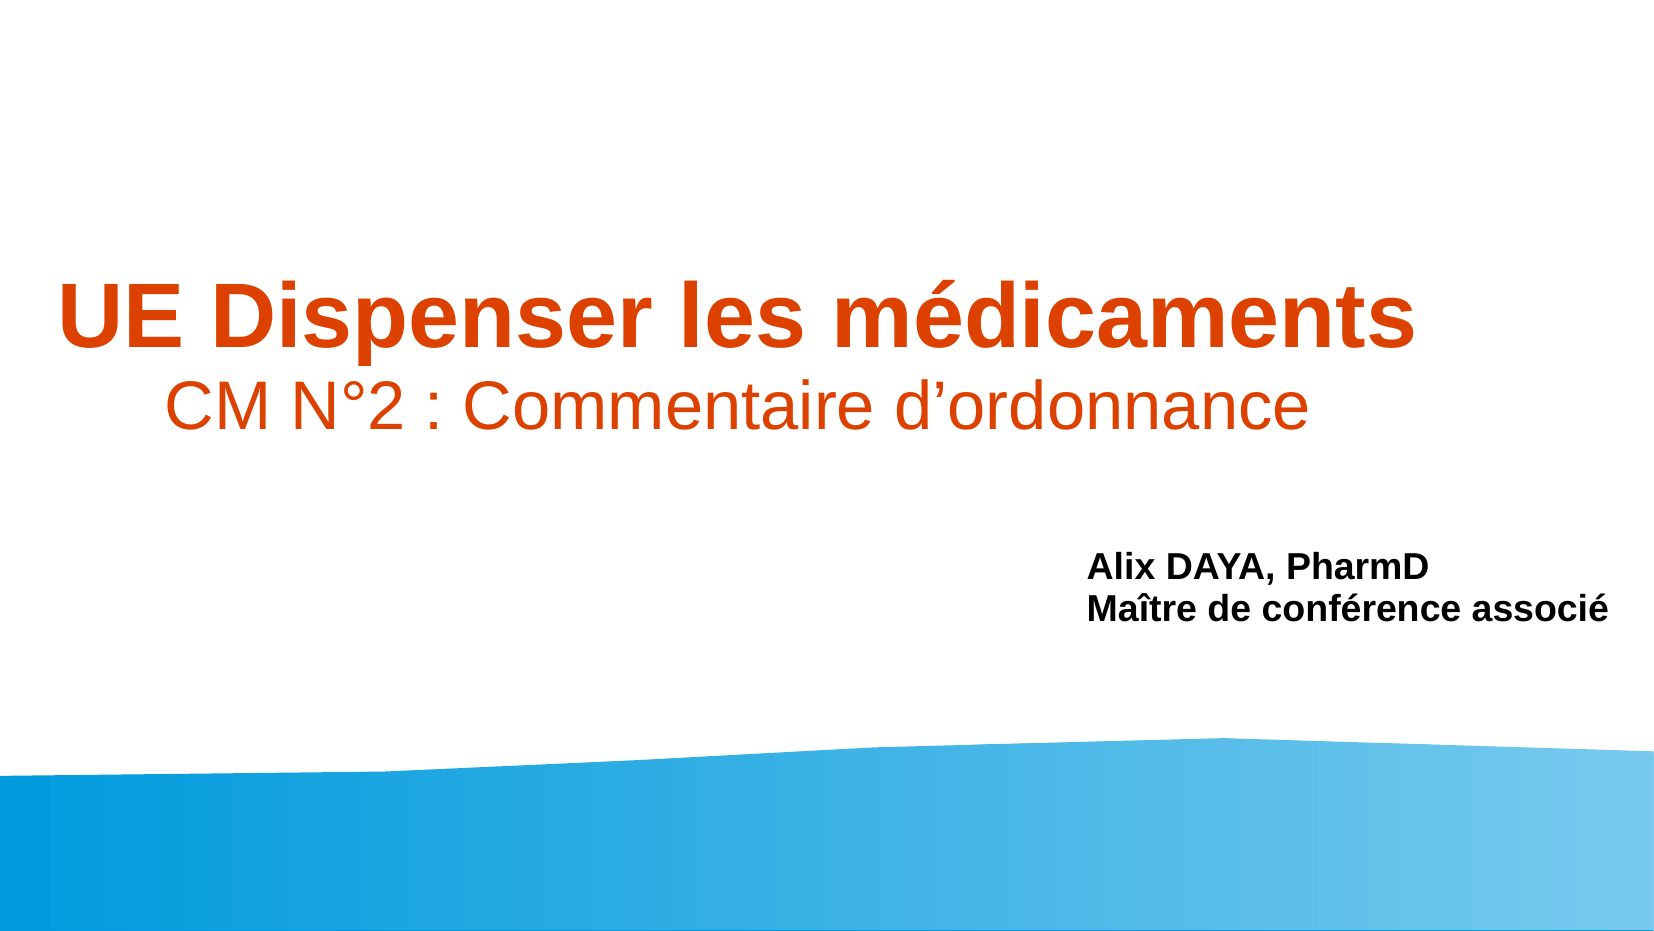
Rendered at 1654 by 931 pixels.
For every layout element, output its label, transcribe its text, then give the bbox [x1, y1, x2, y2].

text_box Alix DAYA, PharmD Maître de conférence associé [1071, 538, 1625, 638]
title UE Dispenser les médicaments CM N°2 : Commentaire d’ordonnance [0, 264, 1477, 445]
